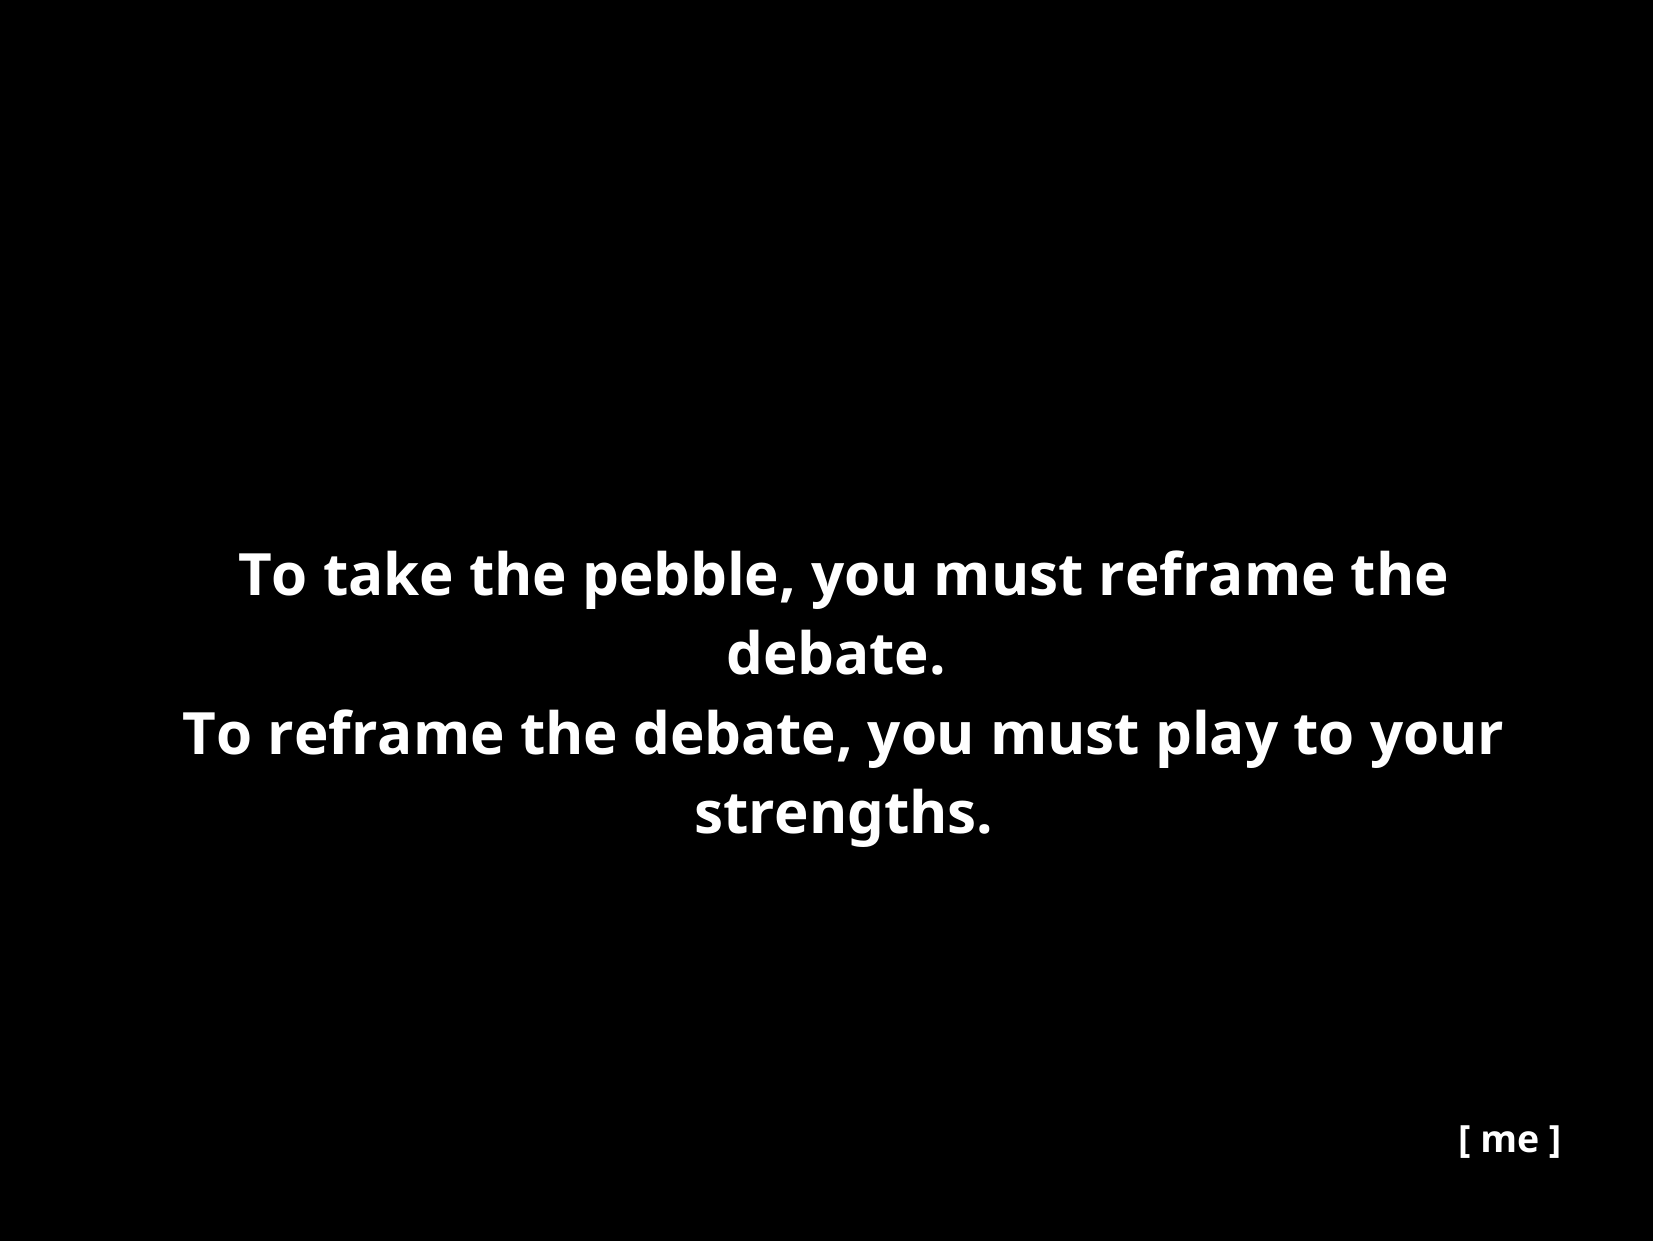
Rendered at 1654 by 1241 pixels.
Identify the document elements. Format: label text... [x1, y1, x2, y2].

text_box To take the pebble, you must reframe the debate. To reframe the debate, you must play to your strengths. [150, 525, 1538, 679]
text_box [ me ] [1443, 1105, 1653, 1165]
